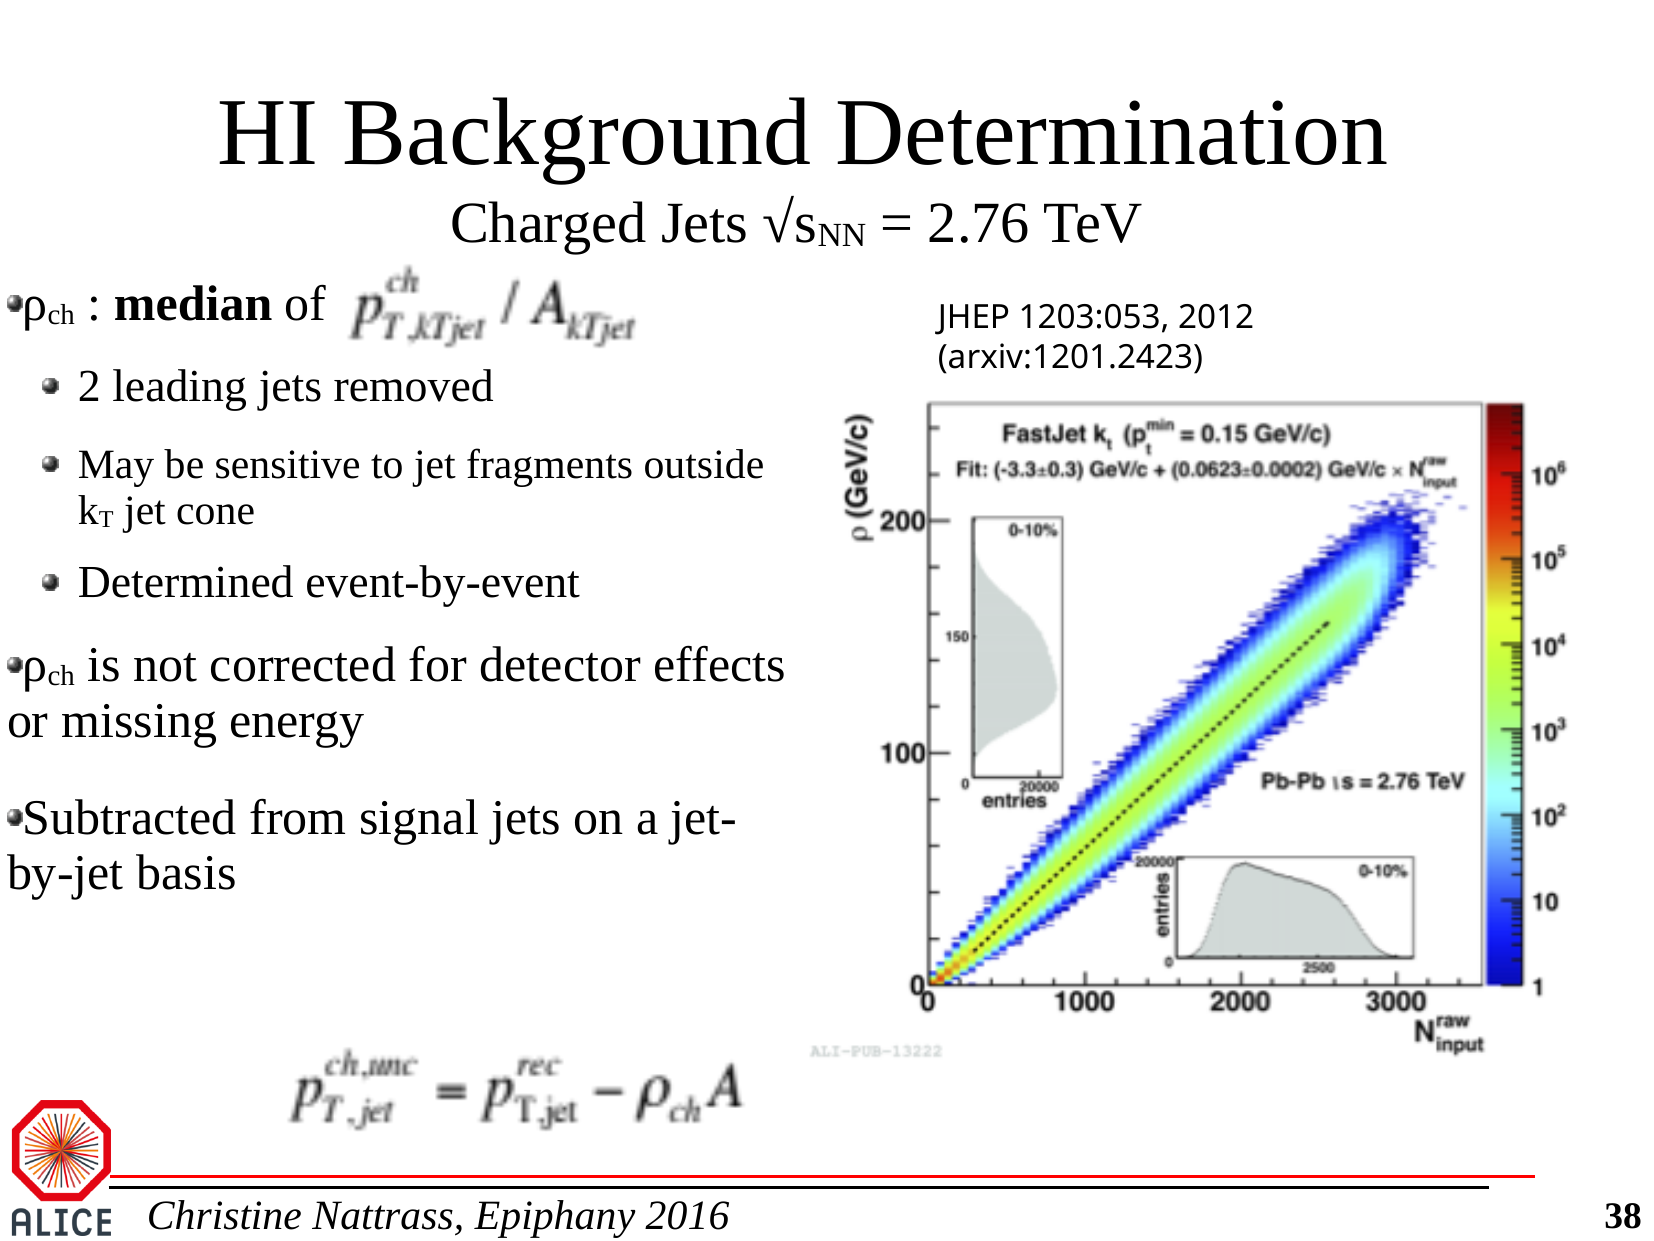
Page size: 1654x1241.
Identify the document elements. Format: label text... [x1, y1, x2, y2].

title HI Background Determination Charged Jets √sNN = 2.76 TeV [0, 19, 1607, 262]
picture [11, 1136, 111, 1236]
picture [806, 395, 1607, 1064]
picture [282, 1038, 749, 1136]
text_box JHEP 1203:053, 2012 (arxiv:1201.2423) [923, 288, 1520, 383]
picture [342, 255, 643, 352]
list ρch : median of 2 leading jets removed May be sensitive to jet fragments outside kT jet cone Determined event-by-event ρch is not corrected for detector effects or missing energy Subtracted from signal jets on a jet-by-jet basis [0, 268, 810, 1136]
